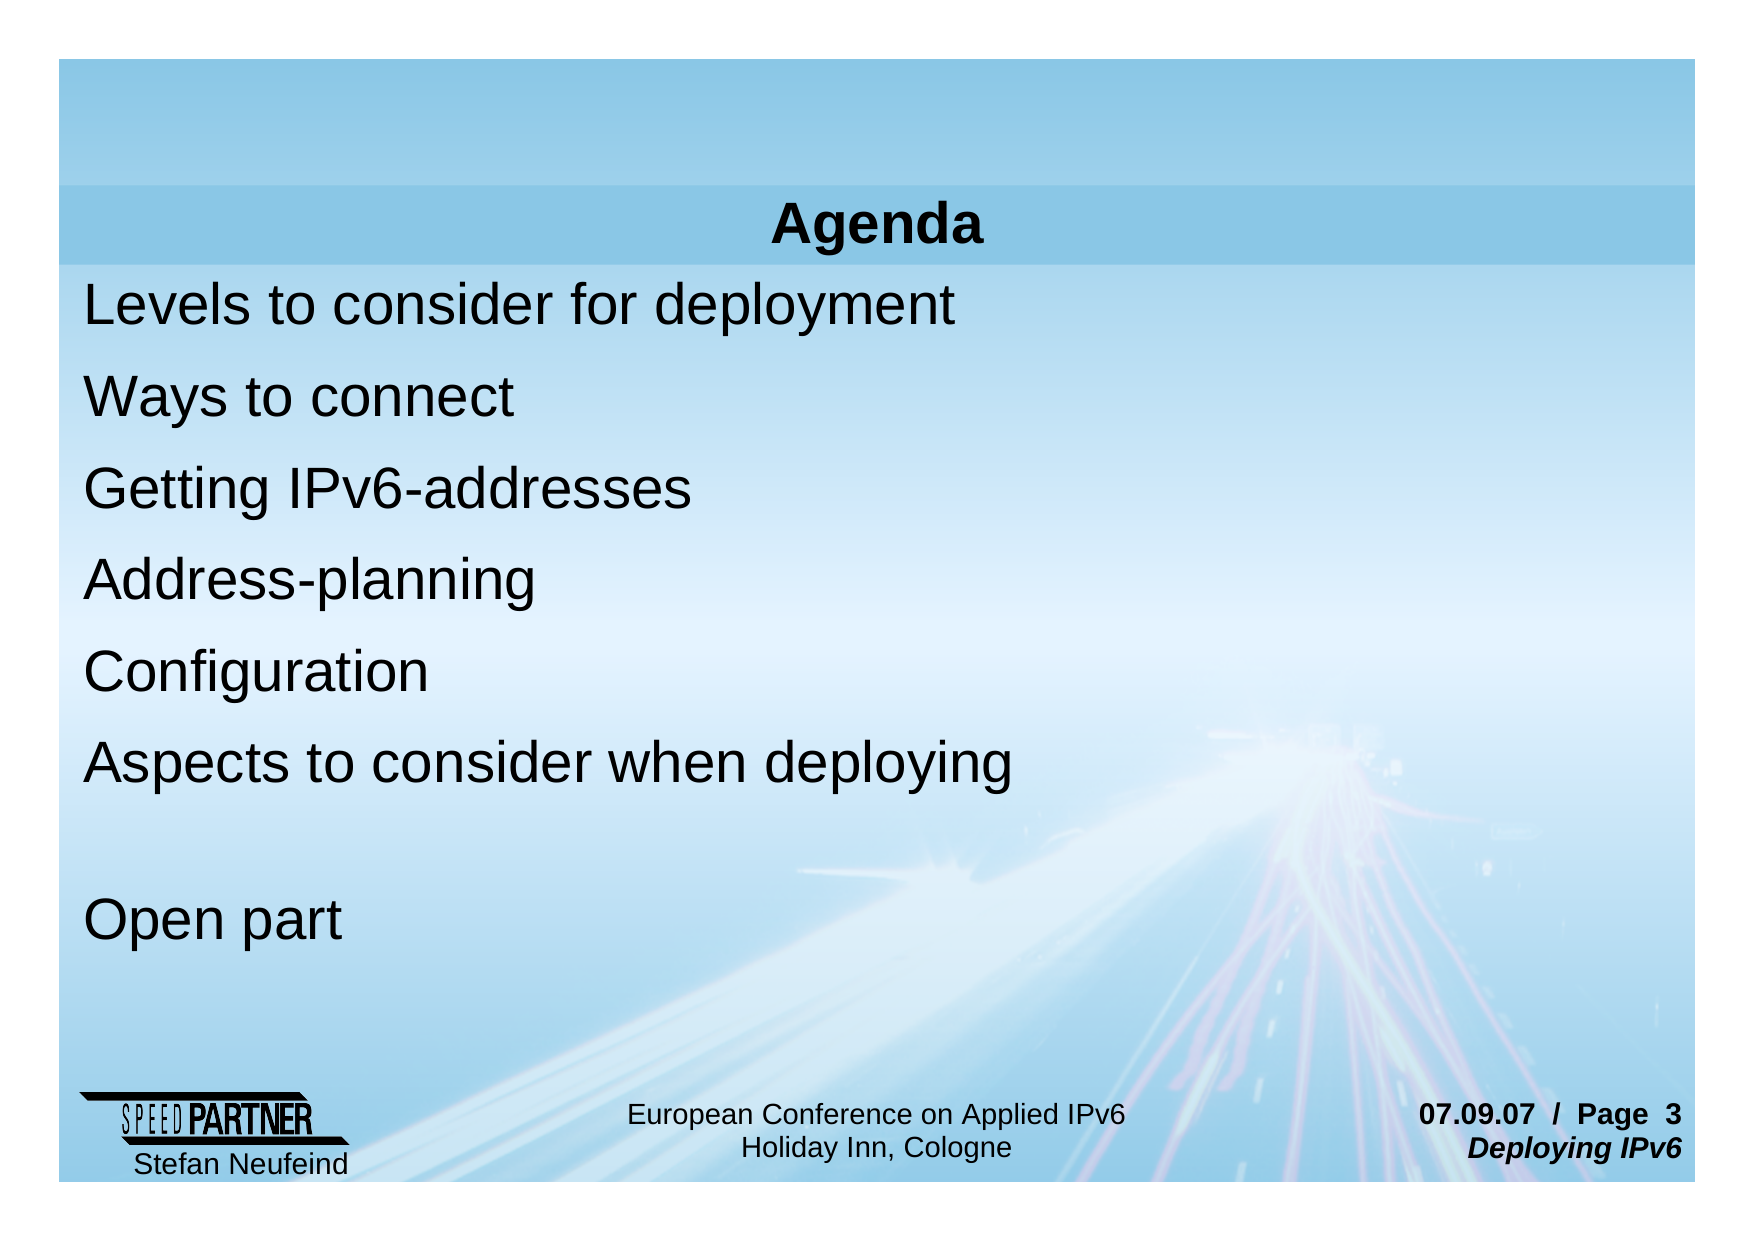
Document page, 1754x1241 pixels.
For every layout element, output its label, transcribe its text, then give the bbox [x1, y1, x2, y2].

list Levels to consider for deployment Ways to connect Getting IPv6-addresses Address-planning Configuration Aspects to consider when deploying Open part [71, 272, 1695, 1055]
picture [59, 59, 1695, 185]
picture [59, 265, 1695, 1182]
title Agenda [59, 190, 1695, 257]
